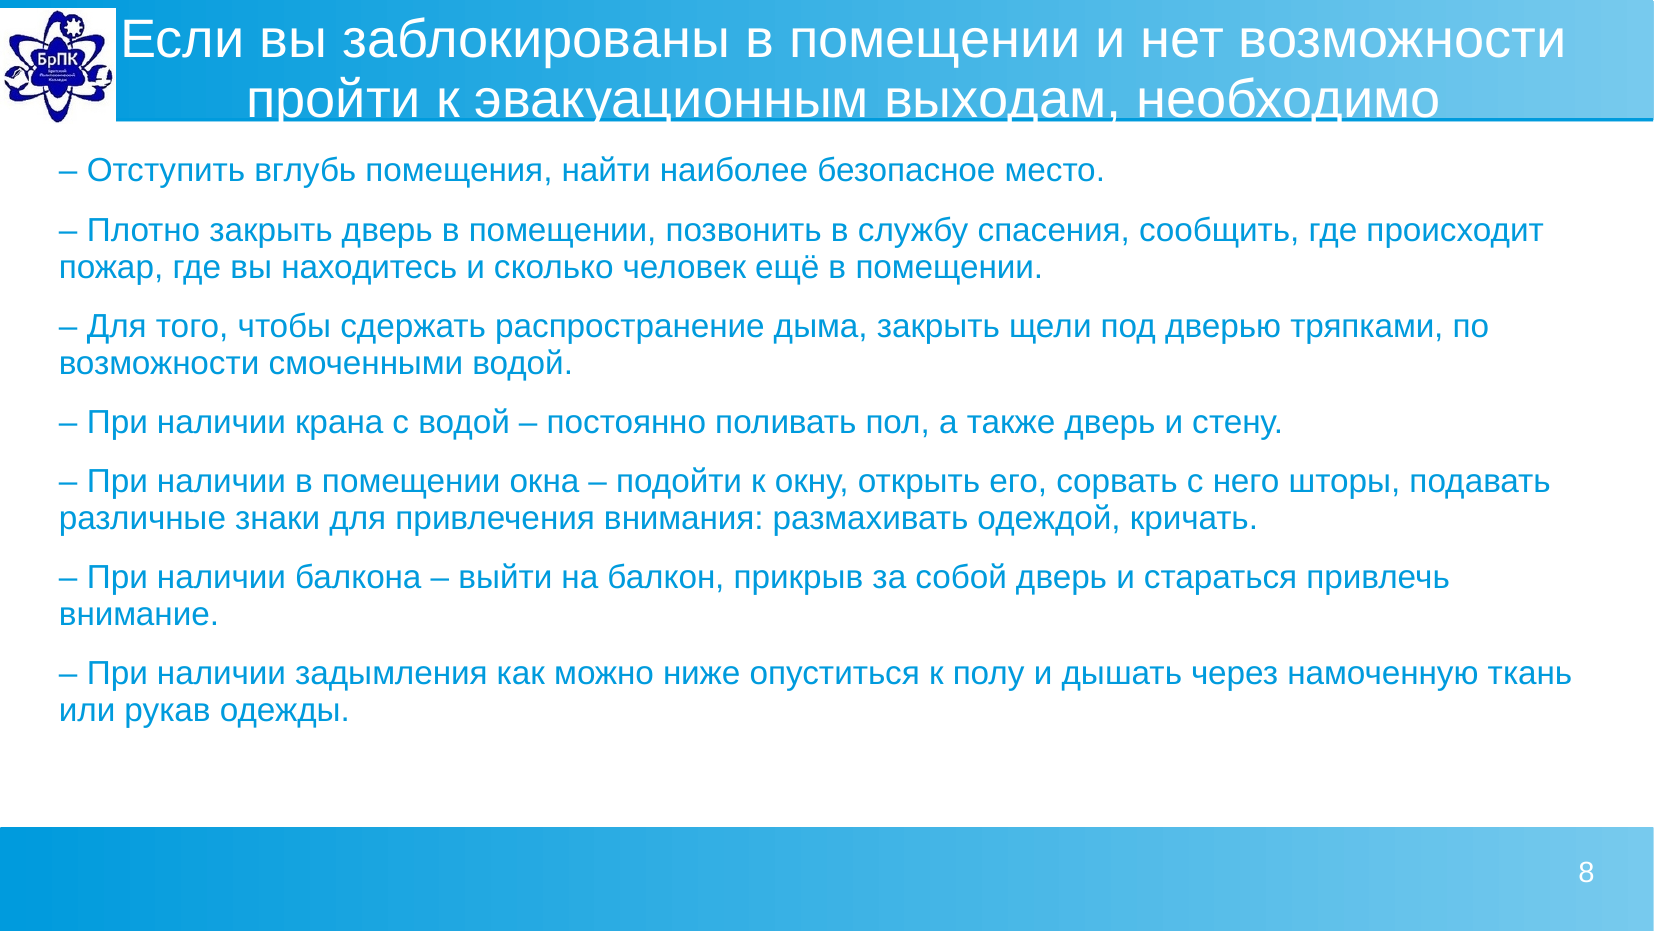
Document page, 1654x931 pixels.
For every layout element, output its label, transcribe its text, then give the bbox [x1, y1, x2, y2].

picture [0, 9, 116, 124]
list – Отступить вглубь помещения, найти наиболее безопасное место. – Плотно закрыть дверь в помещении, позвонить в службу спасения, сообщить, где происходит пожар, где вы находитесь и сколько человек ещё в помещении. – Для того, чтобы сдержать распространение дыма, закрыть щели под дверью тряпками, по возможности смоченными водой. – При наличии крана с водой – постоянно поливать пол, а также дверь и стену. – При наличии в помещении окна – подойти к окну, открыть его, сорвать с него шторы, подавать различные знаки для привлечения внимания: размахивать одеждой, кричать. – При наличии балкона – выйти на балкон, прикрыв за собой дверь и стараться привлечь внимание. – При наличии задымления как можно ниже опуститься к полу и дышать через намоченную ткань или рукав одежды. [59, 151, 1595, 743]
title Если вы заблокированы в помещении и нет возможности пройти к эвакуационным выходам, необходимо [59, 8, 1630, 130]
